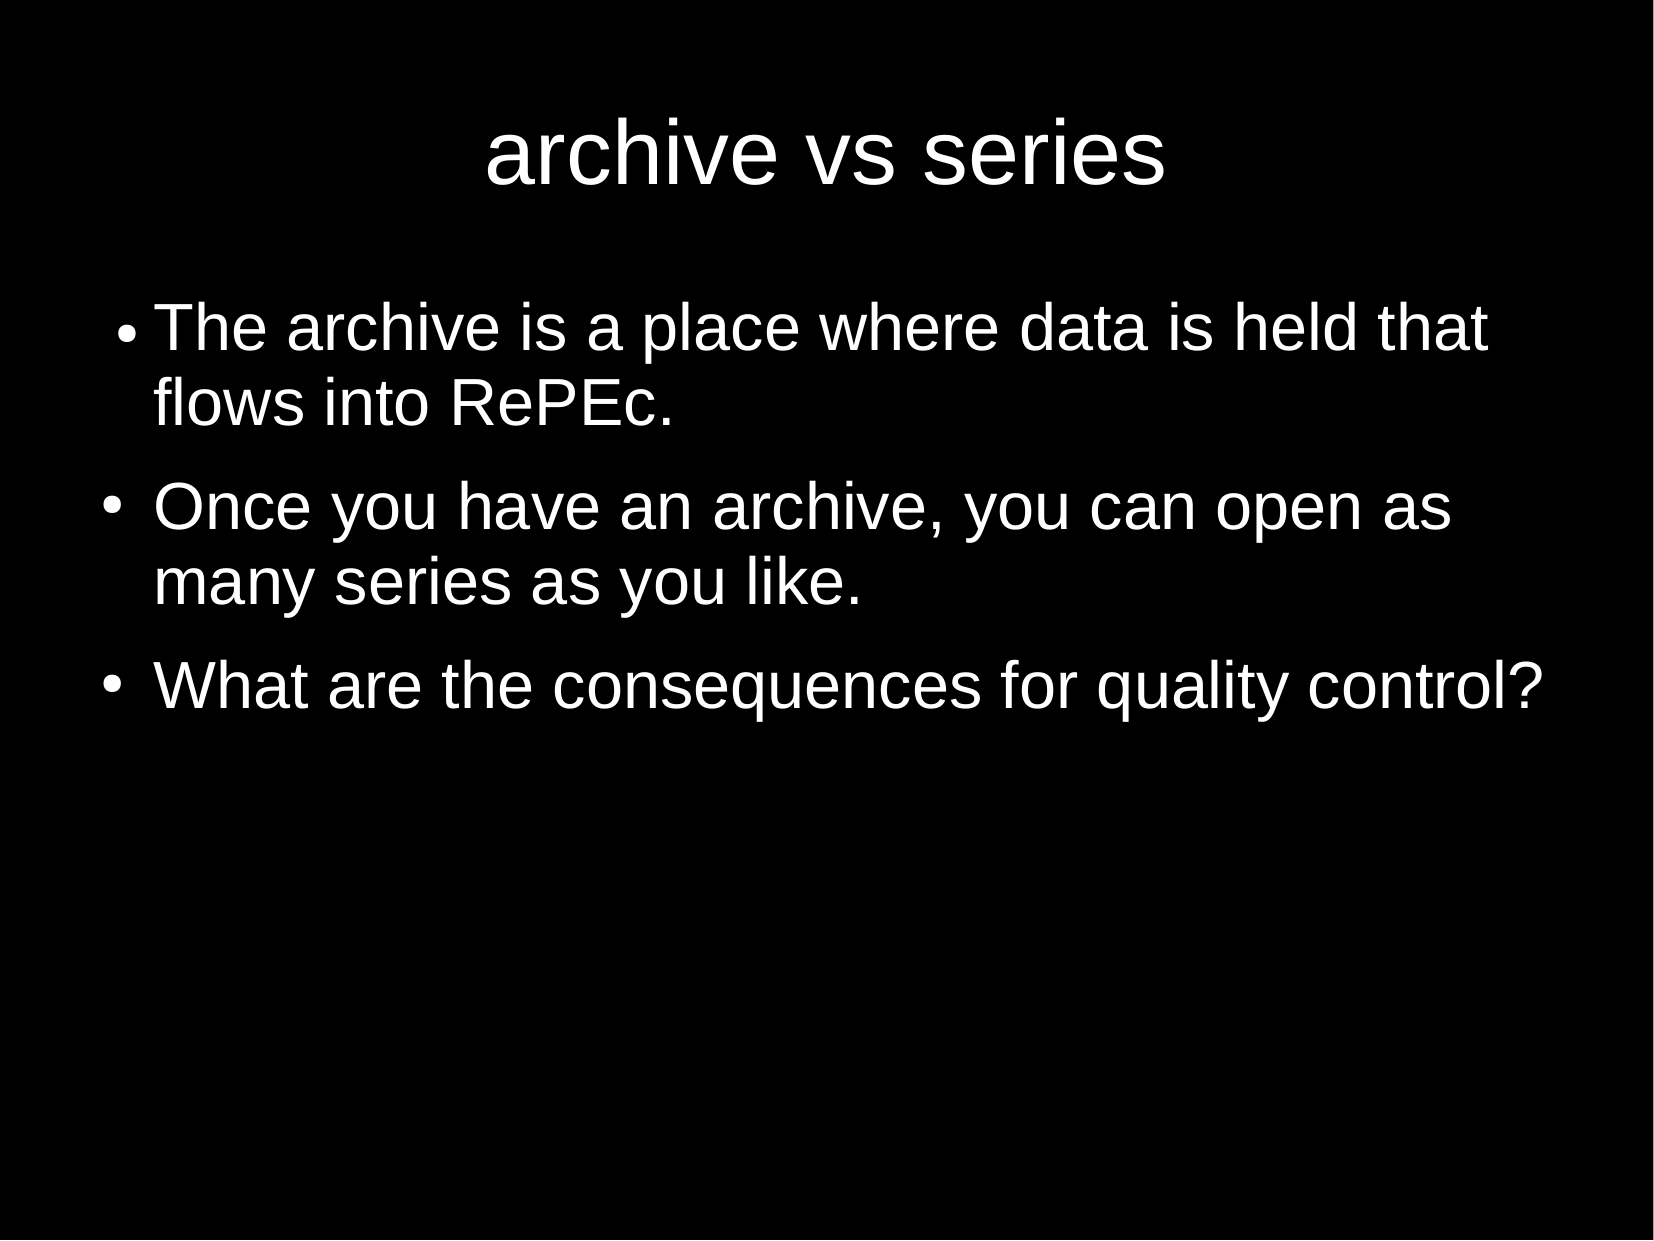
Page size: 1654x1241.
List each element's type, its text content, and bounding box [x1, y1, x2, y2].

title archive vs series [82, 49, 1571, 257]
text_box [82, 290, 1571, 1010]
